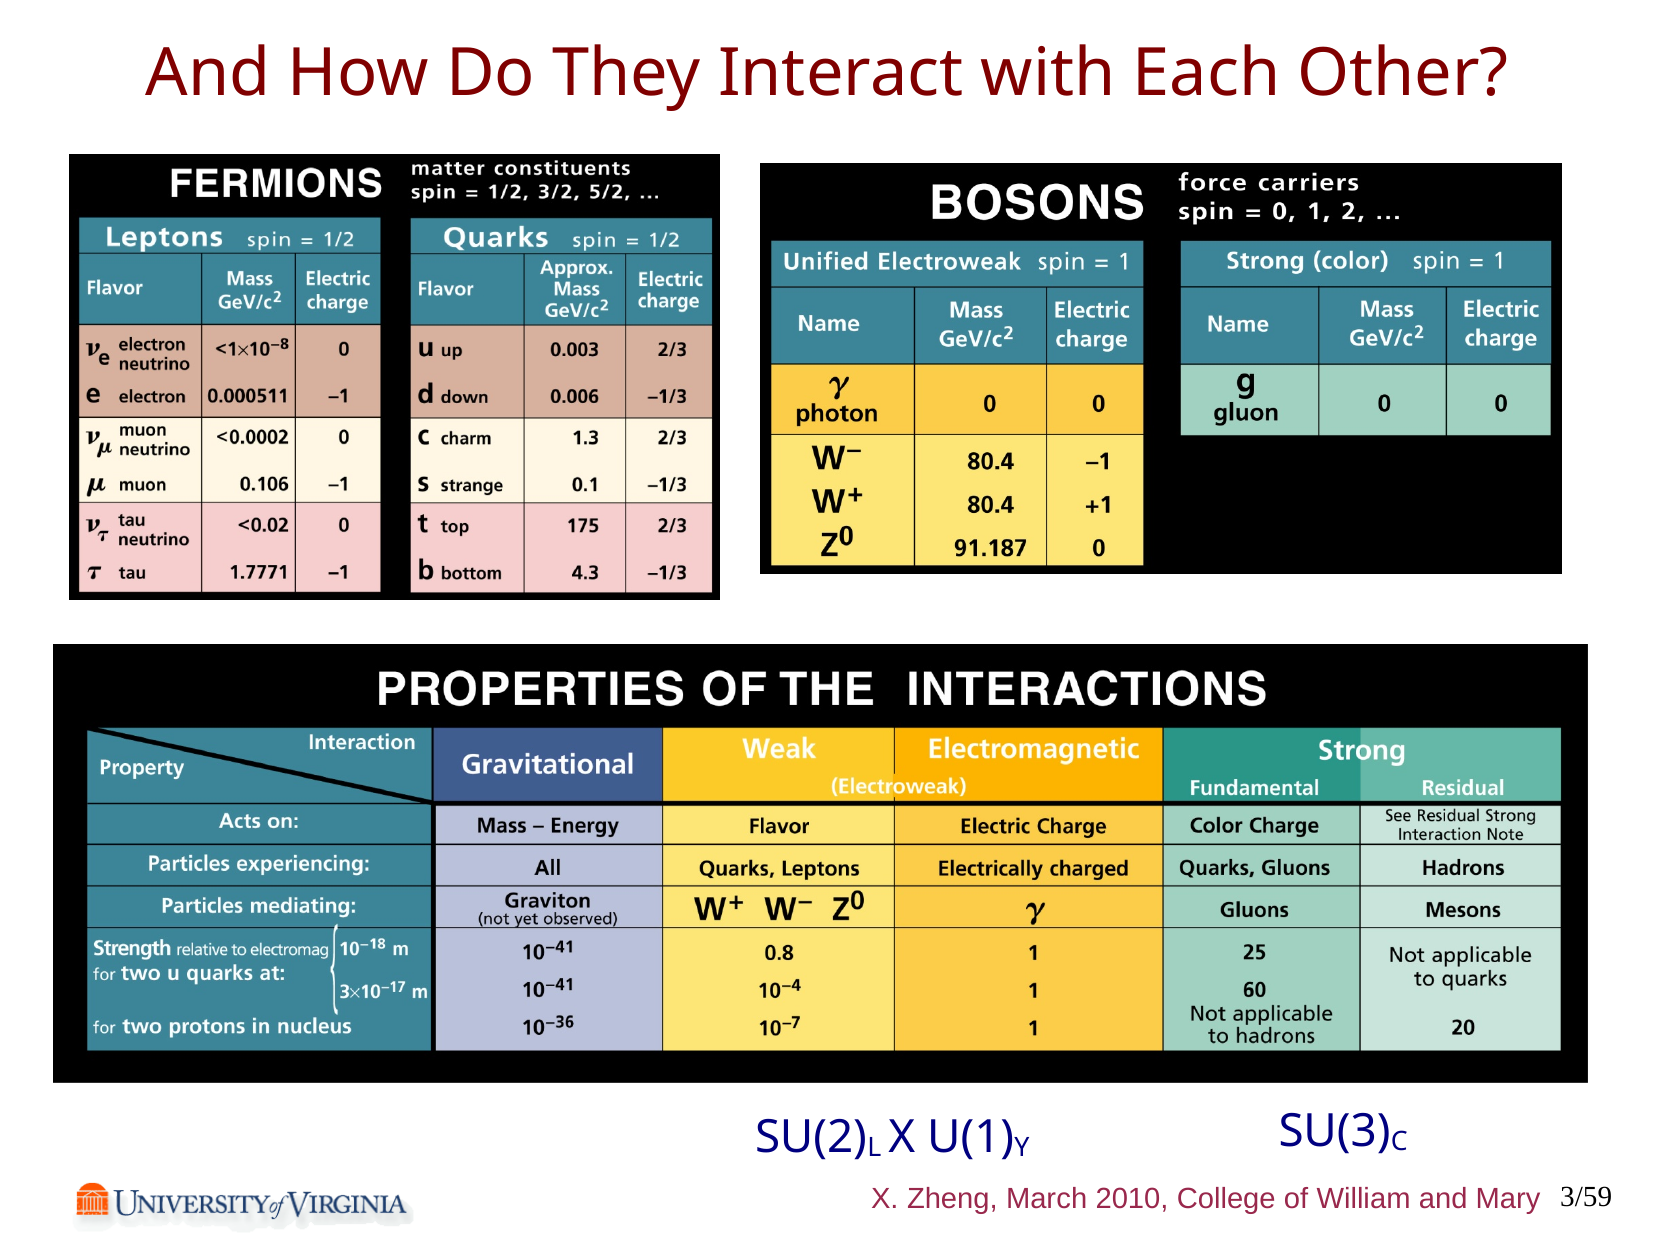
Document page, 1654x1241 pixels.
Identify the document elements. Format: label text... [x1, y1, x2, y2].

text_box SU(3)C [1278, 1087, 1426, 1170]
picture [53, 1165, 427, 1241]
text_box SU(2)L X U(1)Y [755, 1093, 1052, 1176]
picture [69, 154, 720, 600]
picture [53, 644, 1588, 1083]
title And How Do They Interact with Each Other? [59, 20, 1597, 120]
picture [760, 163, 1562, 574]
